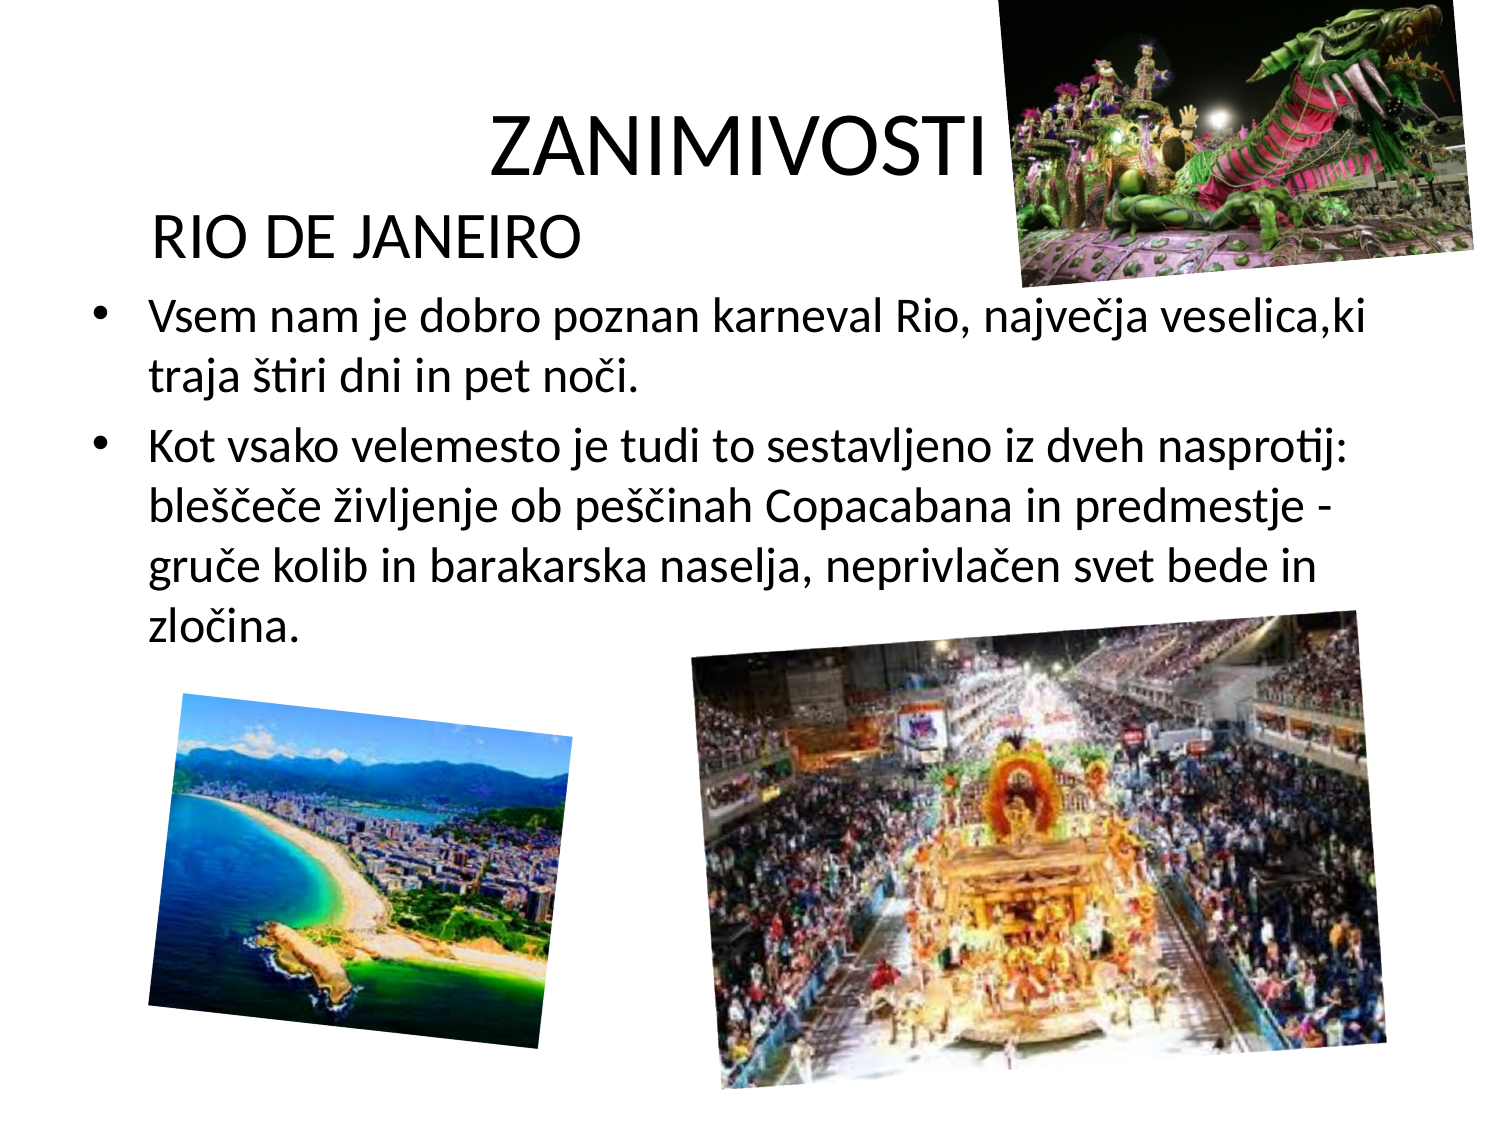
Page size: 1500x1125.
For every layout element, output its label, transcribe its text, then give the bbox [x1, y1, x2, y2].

picture [690, 609, 1387, 1090]
list RIO DE JANEIRO Vsem nam je dobro poznan karneval Rio, največja veselica,ki traja štiri dni in pet noči. Kot vsako velemesto je tudi to sestavljeno iz dveh nasprotij: bleščeče življenje ob peščinah Copacabana in predmestje - gruče kolib in barakarska naselja, neprivlačen svet bede in zločina. [76, 184, 1425, 1005]
picture [998, 0, 1474, 288]
title ZANIMIVOSTI [75, 45, 1013, 233]
picture [147, 692, 573, 1049]
